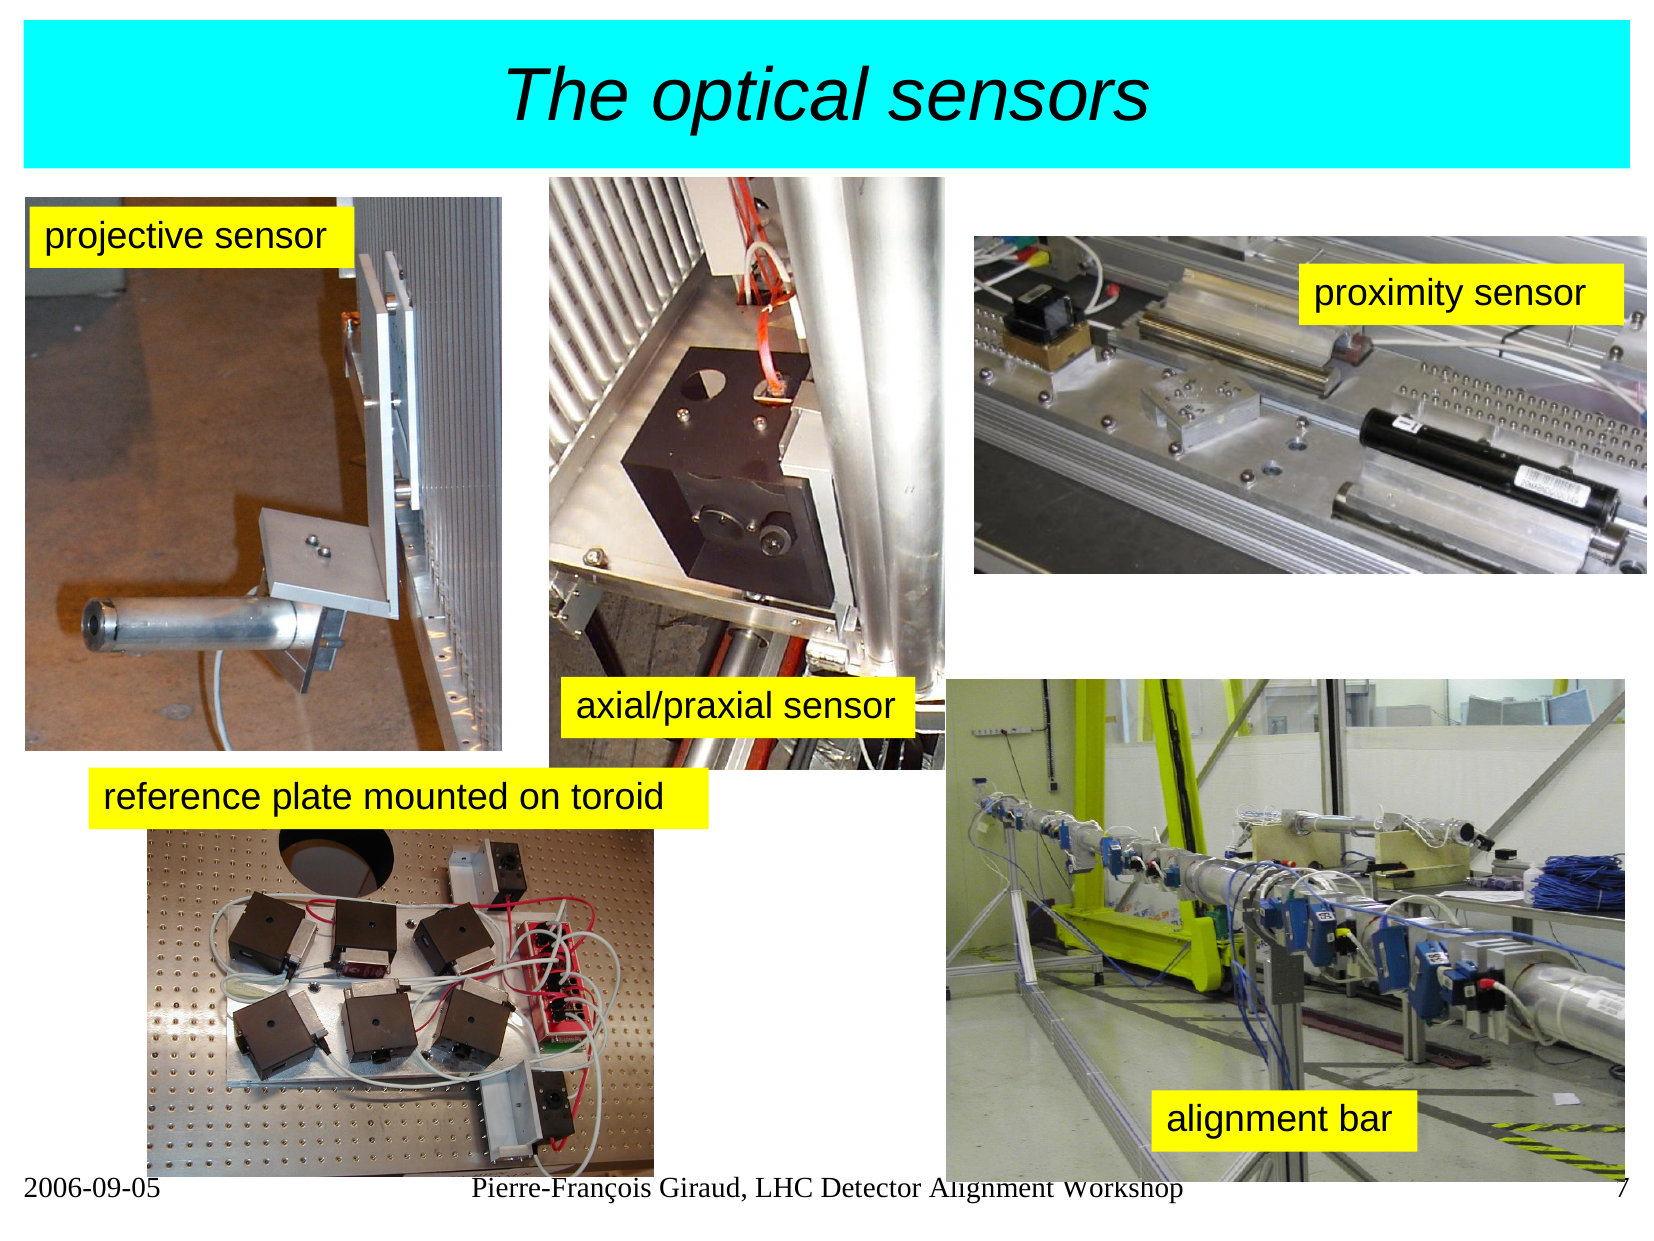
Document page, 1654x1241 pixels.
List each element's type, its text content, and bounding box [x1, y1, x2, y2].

picture [147, 830, 654, 1177]
picture [549, 177, 945, 770]
title The optical sensors [23, 20, 1630, 169]
picture [946, 679, 1625, 1182]
text_box reference plate mounted on toroid [88, 767, 709, 830]
text_box alignment bar [1151, 1090, 1418, 1152]
text_box proximity sensor [1299, 263, 1625, 325]
text_box axial/praxial sensor [561, 676, 916, 739]
text_box projective sensor [29, 206, 355, 268]
picture [974, 236, 1647, 574]
picture [25, 197, 502, 751]
